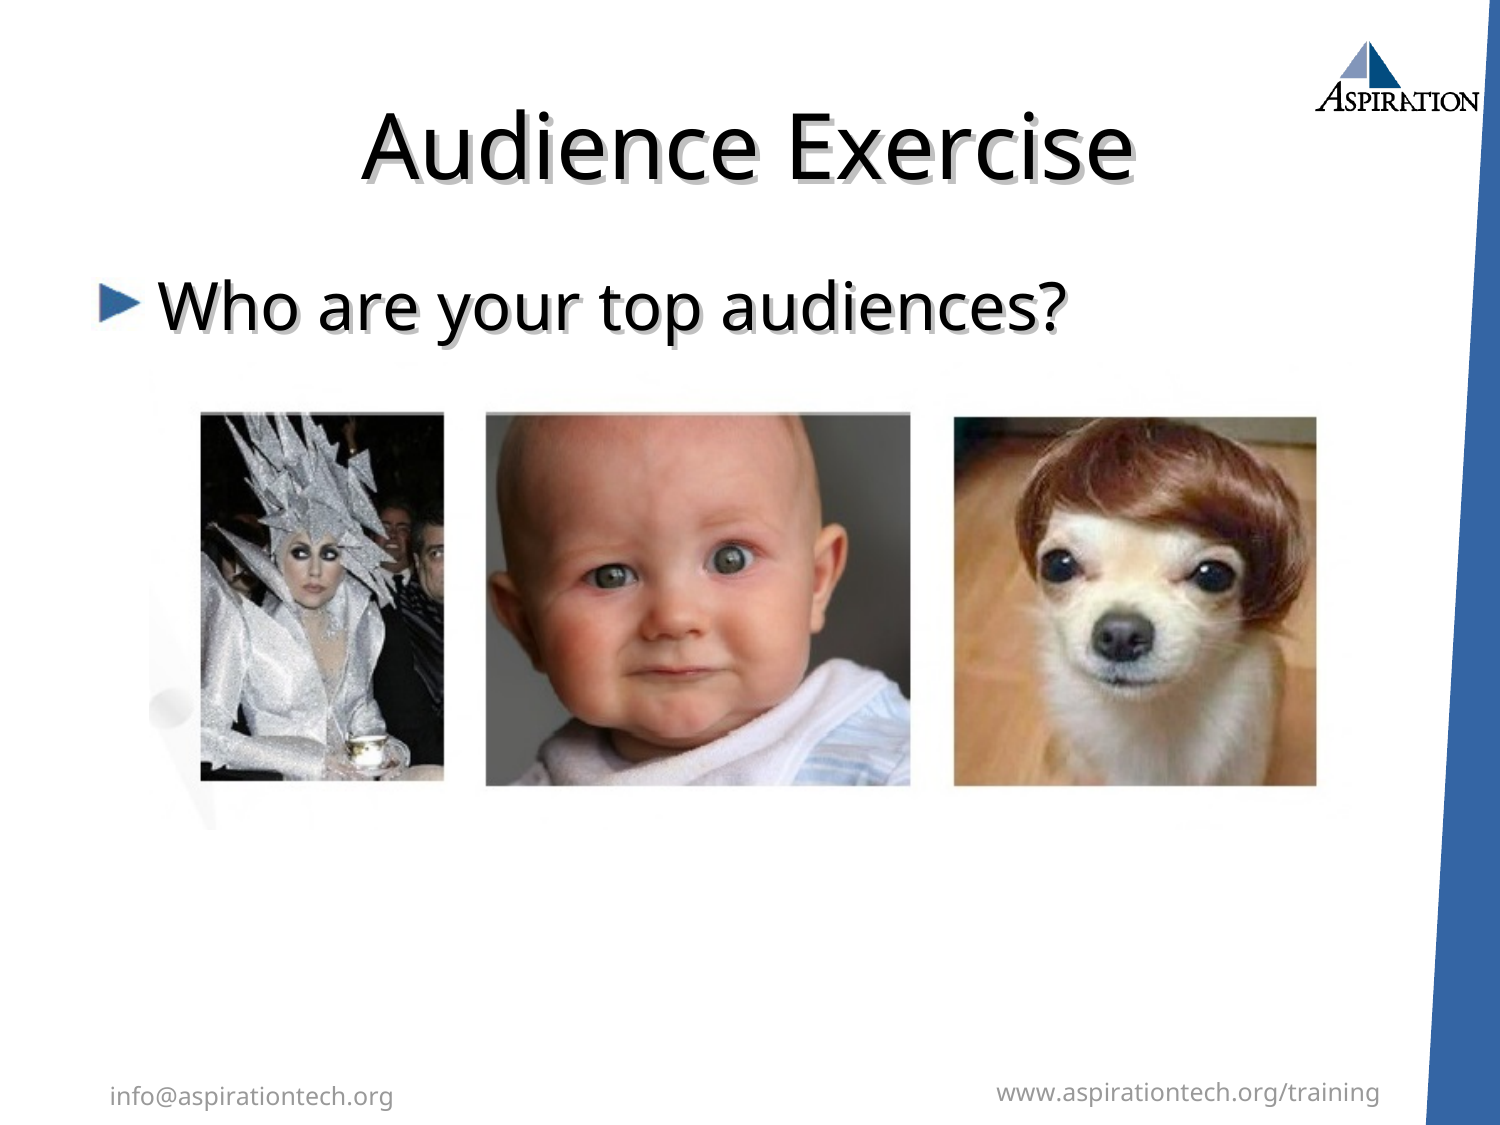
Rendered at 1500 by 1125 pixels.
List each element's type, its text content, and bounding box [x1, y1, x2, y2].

list Who are your top audiences? [74, 263, 1425, 1006]
picture [1315, 41, 1480, 120]
title Audience Exercise [74, 44, 1424, 232]
